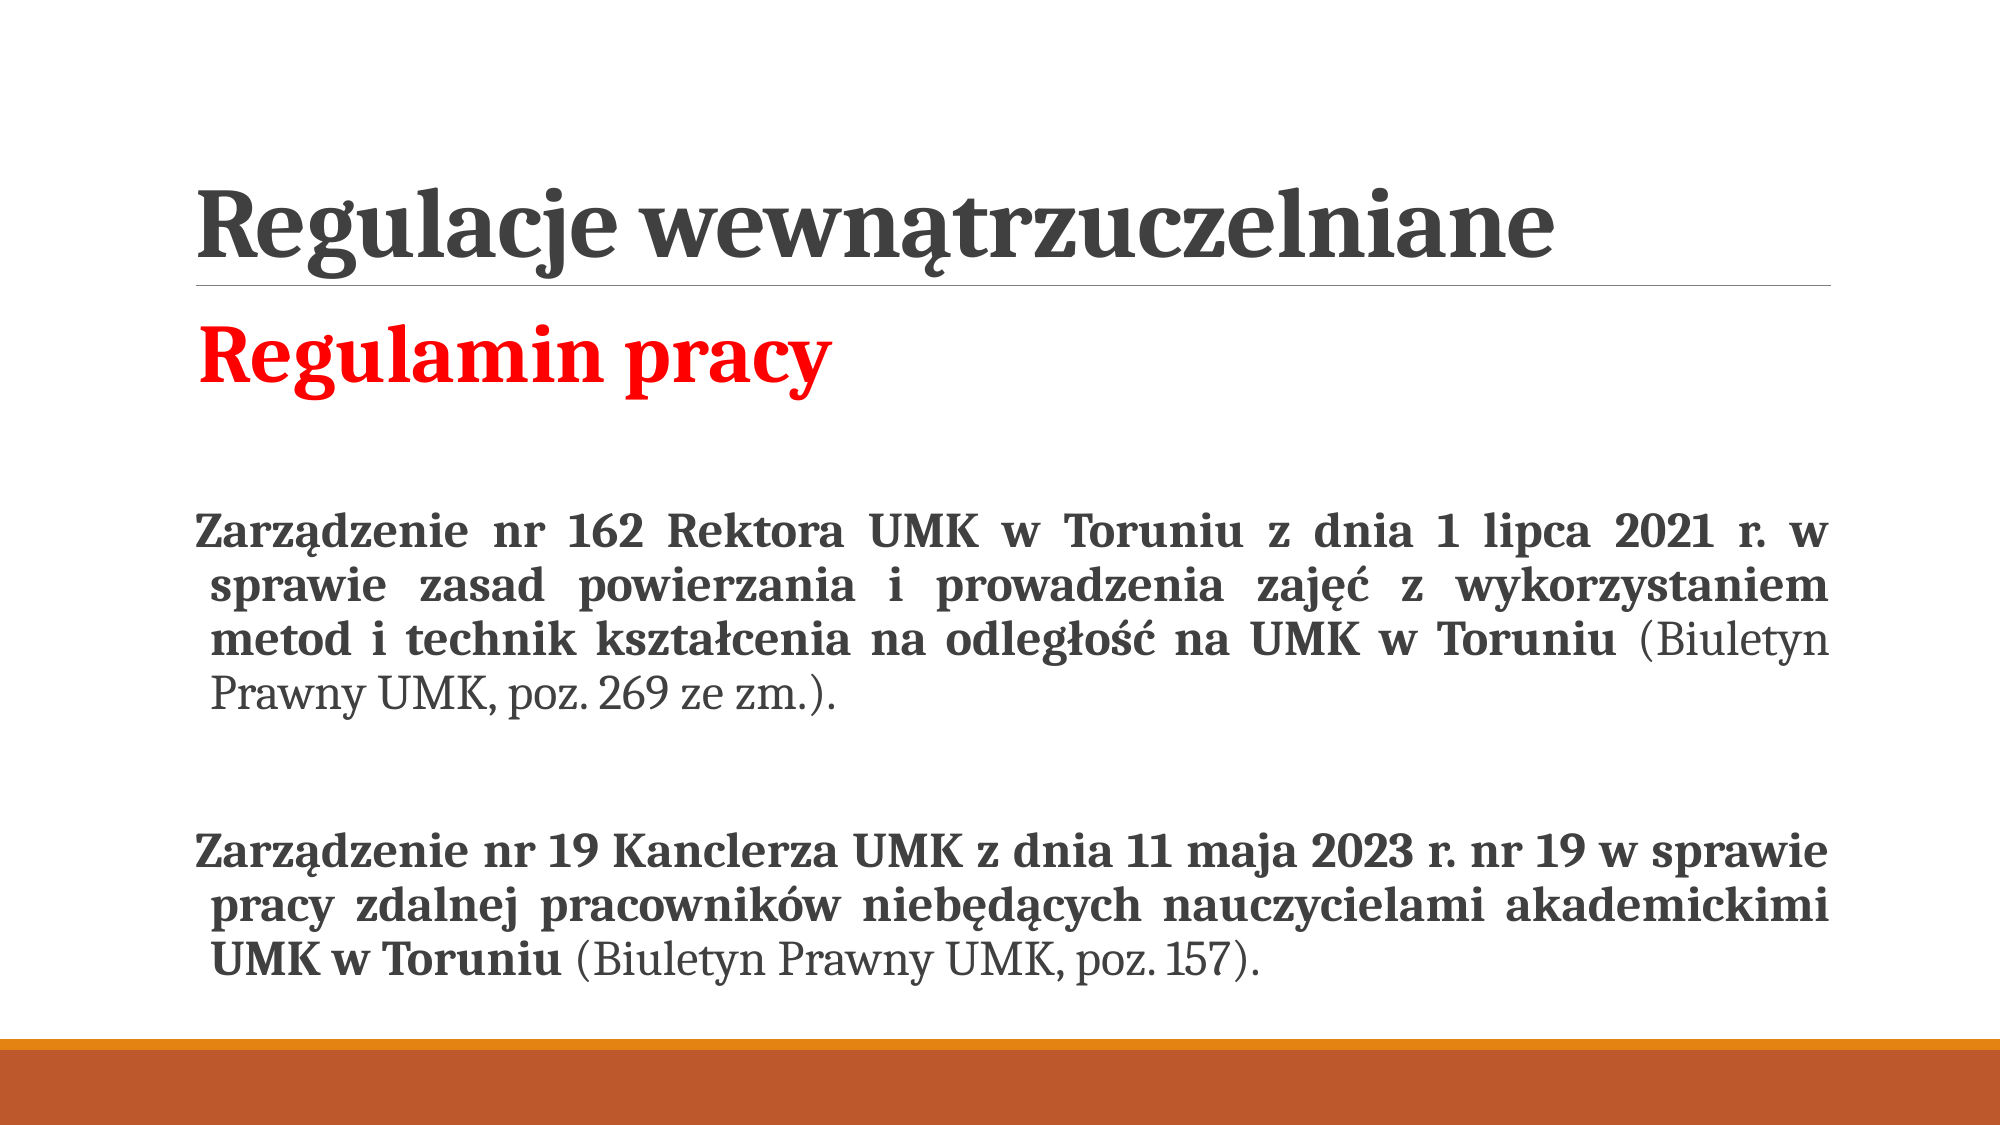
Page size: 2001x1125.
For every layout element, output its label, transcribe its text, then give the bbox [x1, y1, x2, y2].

list Regulamin pracy Zarządzenie nr 162 Rektora UMK w Toruniu z dnia 1 lipca 2021 r. w sprawie zasad powierzania i prowadzenia zajęć z wykorzystaniem metod i technik kształcenia na odległość na UMK w Toruniu (Biuletyn Prawny UMK, poz. 269 ze zm.). Zarządzenie nr 19 Kanclerza UMK z dnia 11 maja 2023 r. nr 19 w sprawie pracy zdalnej pracowników niebędących nauczycielami akademickimi UMK w Toruniu (Biuletyn Prawny UMK, poz. 157). [180, 302, 1831, 1027]
title Regulacje wewnątrzuczelniane [180, 47, 1831, 286]
